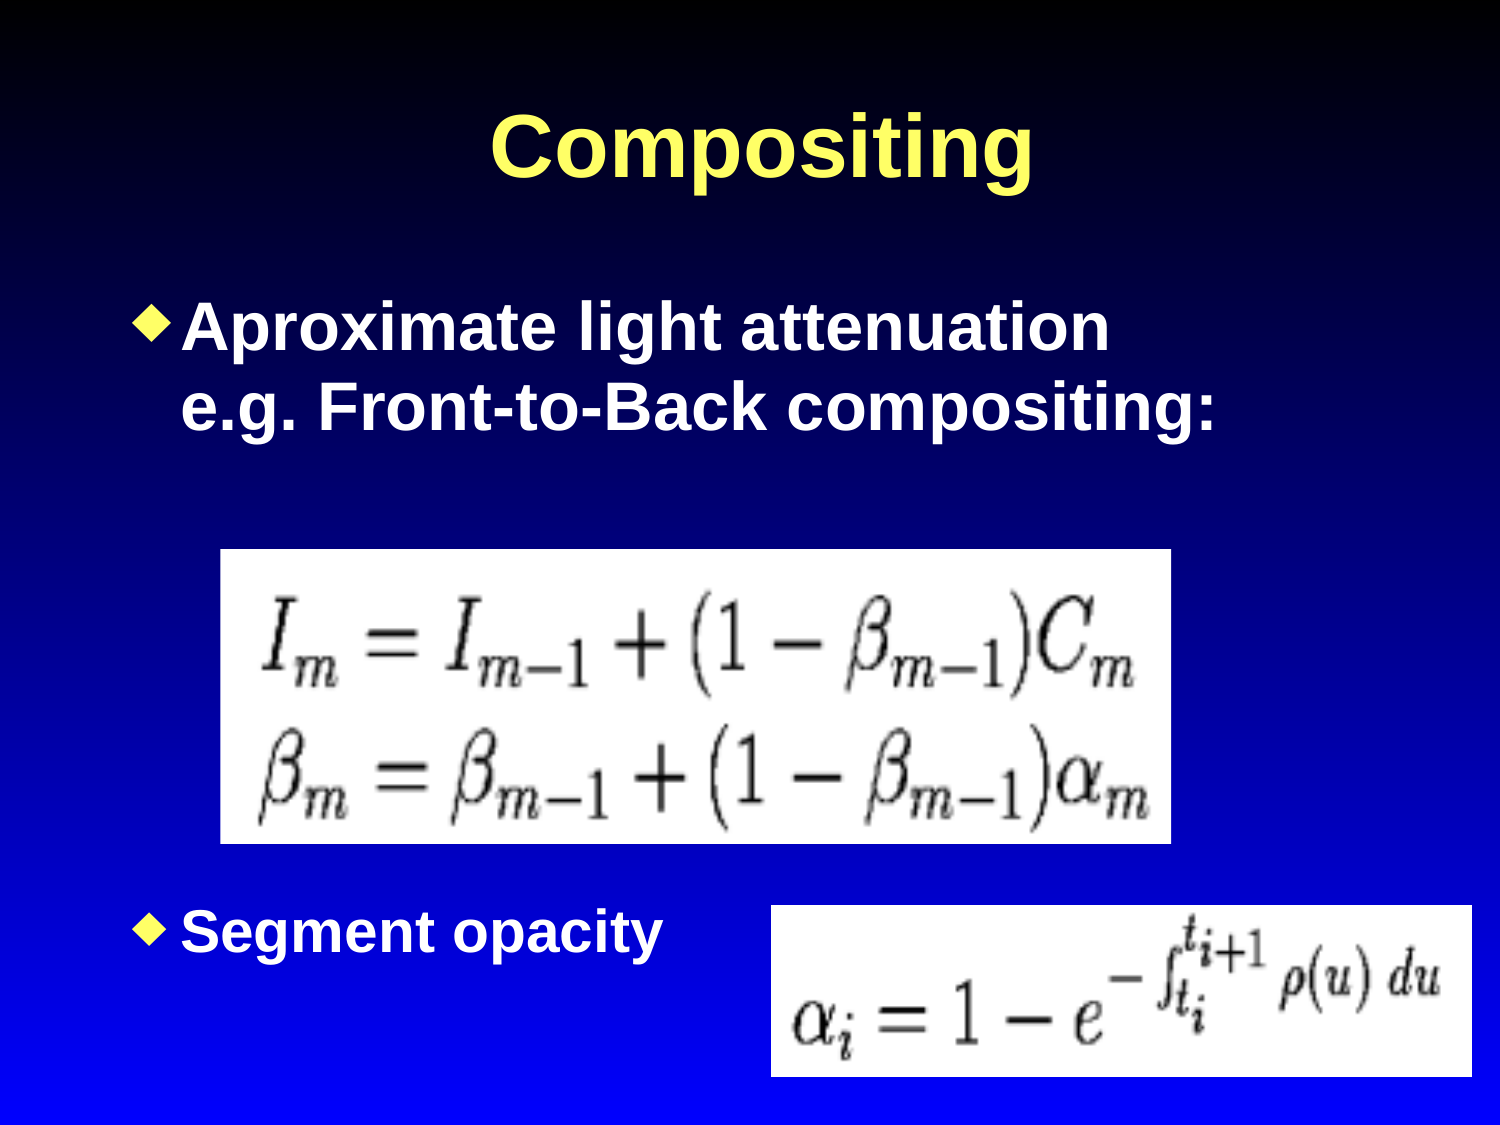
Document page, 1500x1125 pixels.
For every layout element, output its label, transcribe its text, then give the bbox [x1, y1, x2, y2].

picture [220, 549, 1172, 844]
title Compositing [477, 87, 1050, 205]
list Aproximate light attenuation e.g. Front-to-Back compositing: Segment opacity [116, 277, 1417, 1105]
picture [771, 905, 1472, 1077]
